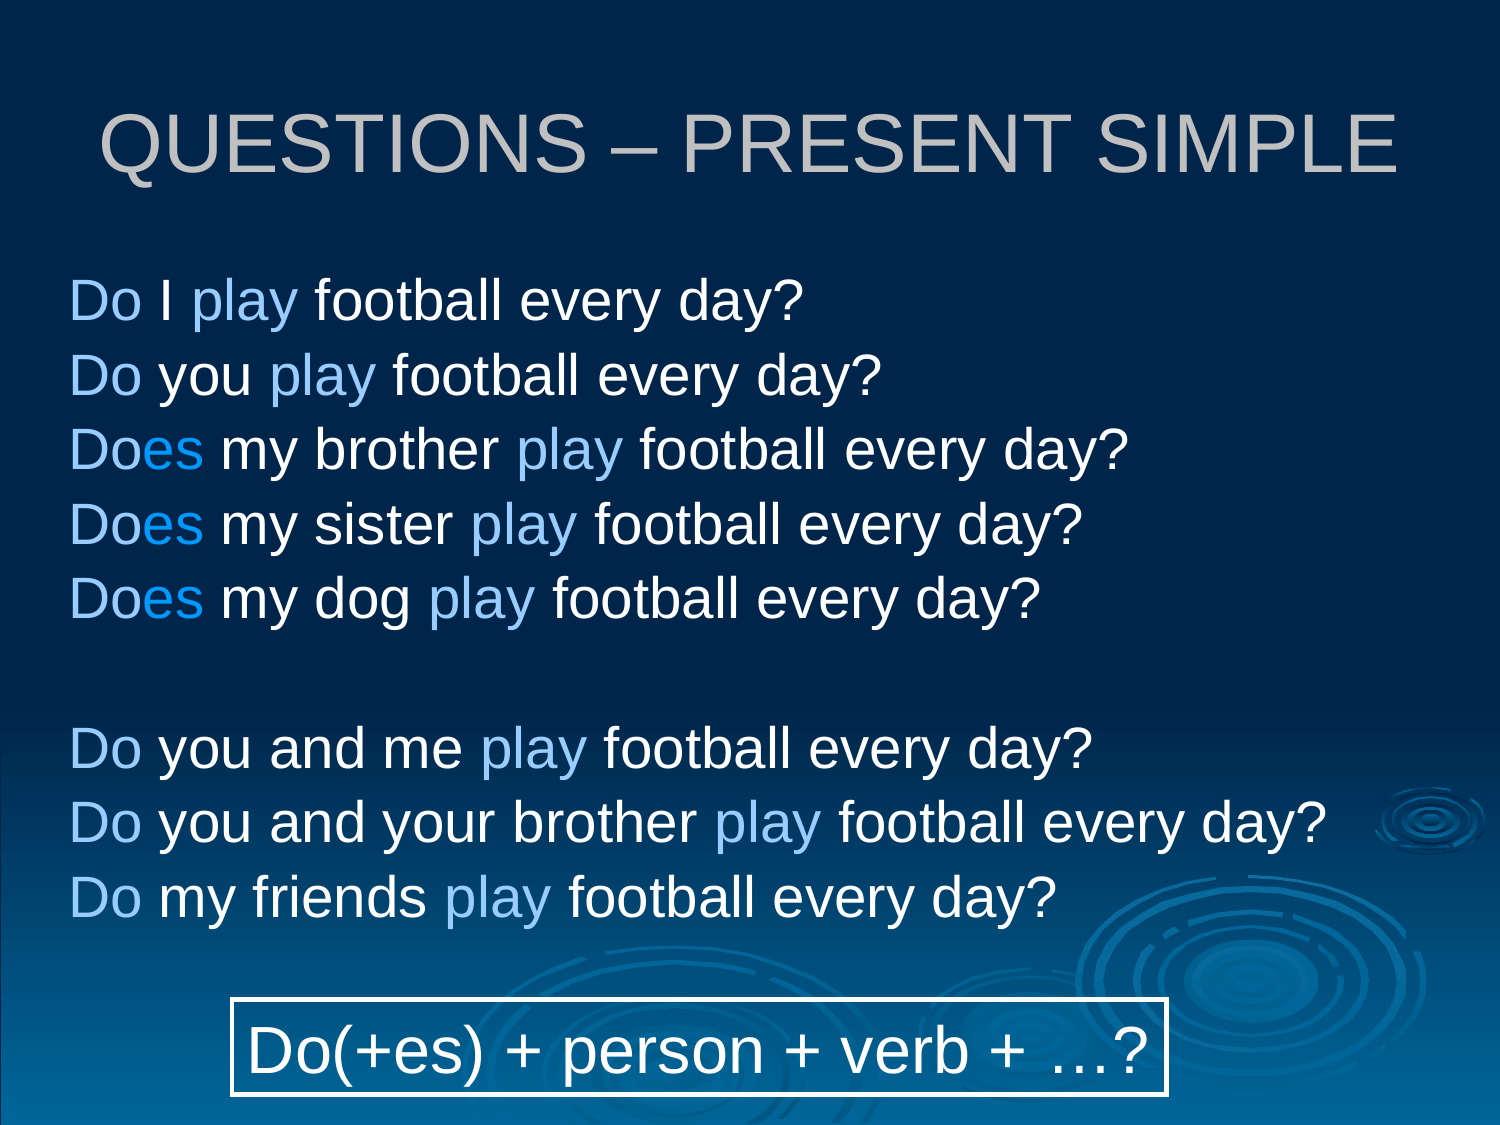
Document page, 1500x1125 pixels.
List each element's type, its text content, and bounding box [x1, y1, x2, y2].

text_box Do(+es) + person + verb + …? [232, 999, 1167, 1095]
title QUESTIONS – PRESENT SIMPLE [75, 45, 1425, 233]
list Do I play football every day? Do you play football every day? Does my brother play football every day? Does my sister play football every day? Does my dog play football every day? Do you and me play football every day? Do you and your brother play football every day? Do my friends play football every day? [53, 262, 1500, 977]
